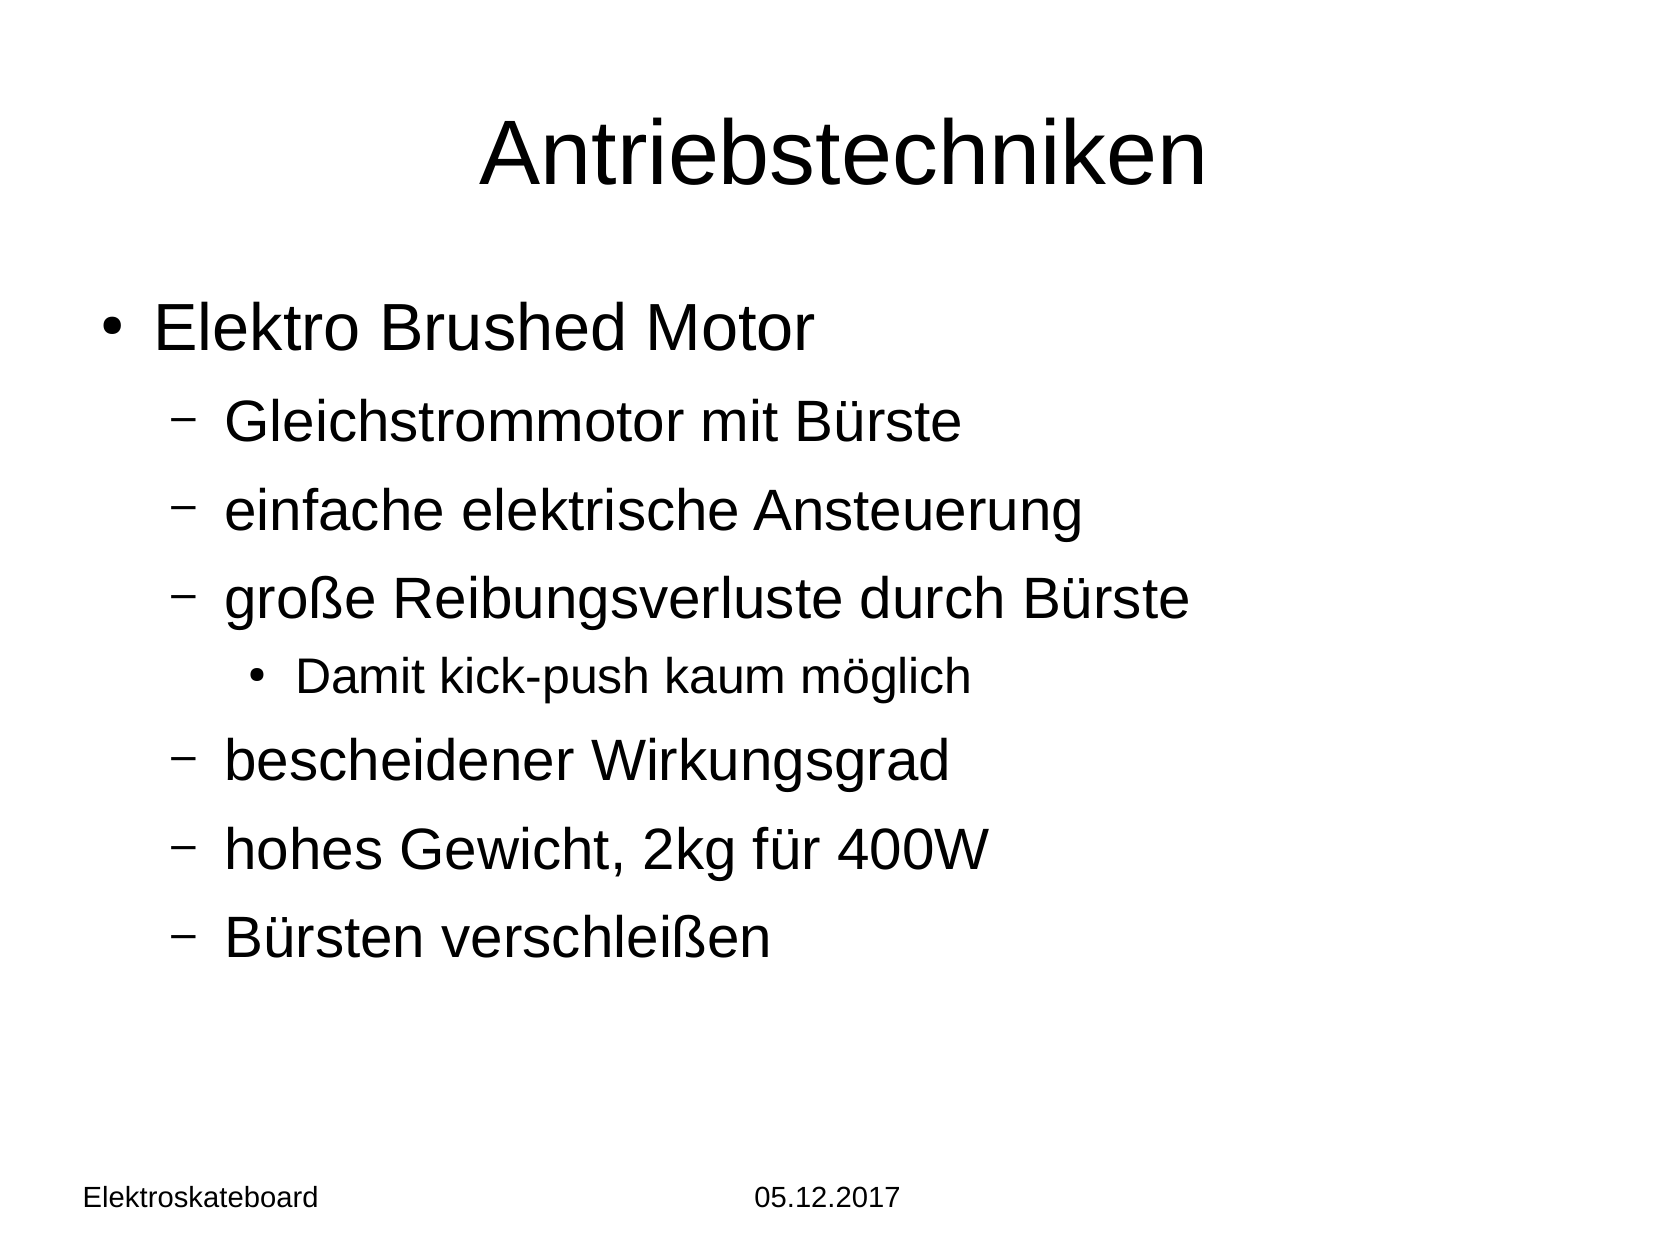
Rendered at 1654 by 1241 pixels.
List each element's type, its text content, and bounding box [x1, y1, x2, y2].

title Antriebstechniken [82, 49, 1571, 257]
list Elektro Brushed Motor Gleichstrommotor mit Bürste einfache elektrische Ansteuerung große Reibungsverluste durch Bürste Damit kick-push kaum möglich bescheidener Wirkungsgrad hohes Gewicht, 2kg für 400W Bürsten verschleißen [82, 290, 1571, 1010]
